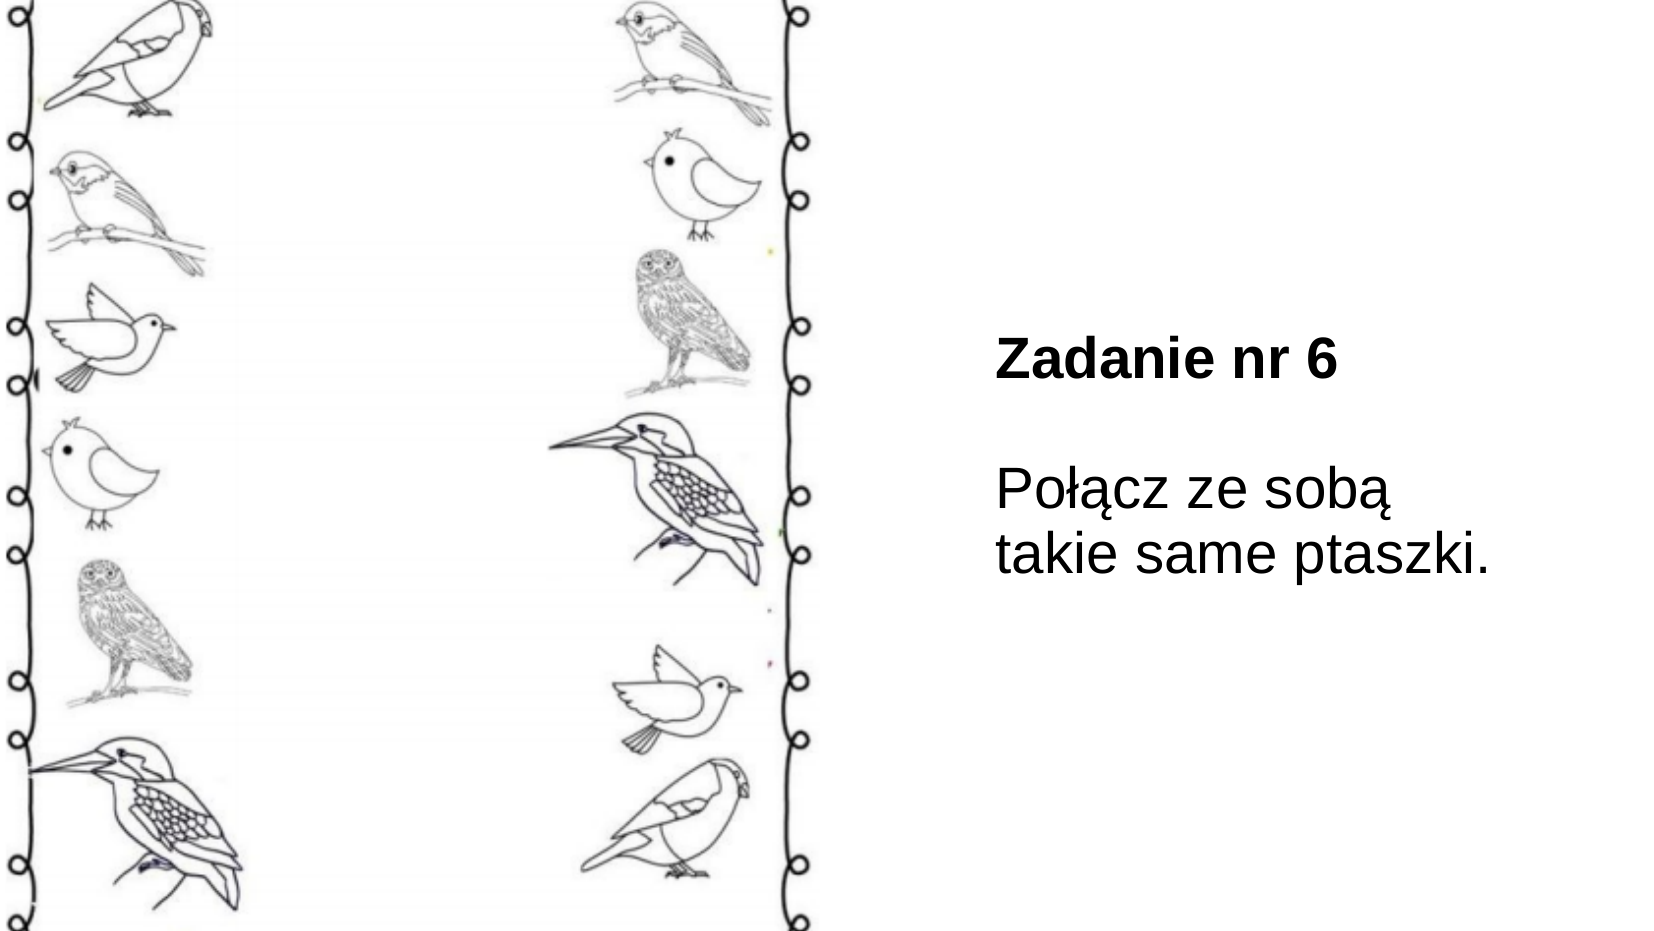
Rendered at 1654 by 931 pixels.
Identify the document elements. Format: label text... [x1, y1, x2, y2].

picture [0, 0, 827, 931]
text_box Zadanie nr 6 Połącz ze sobą takie same ptaszki. [980, 146, 1654, 709]
